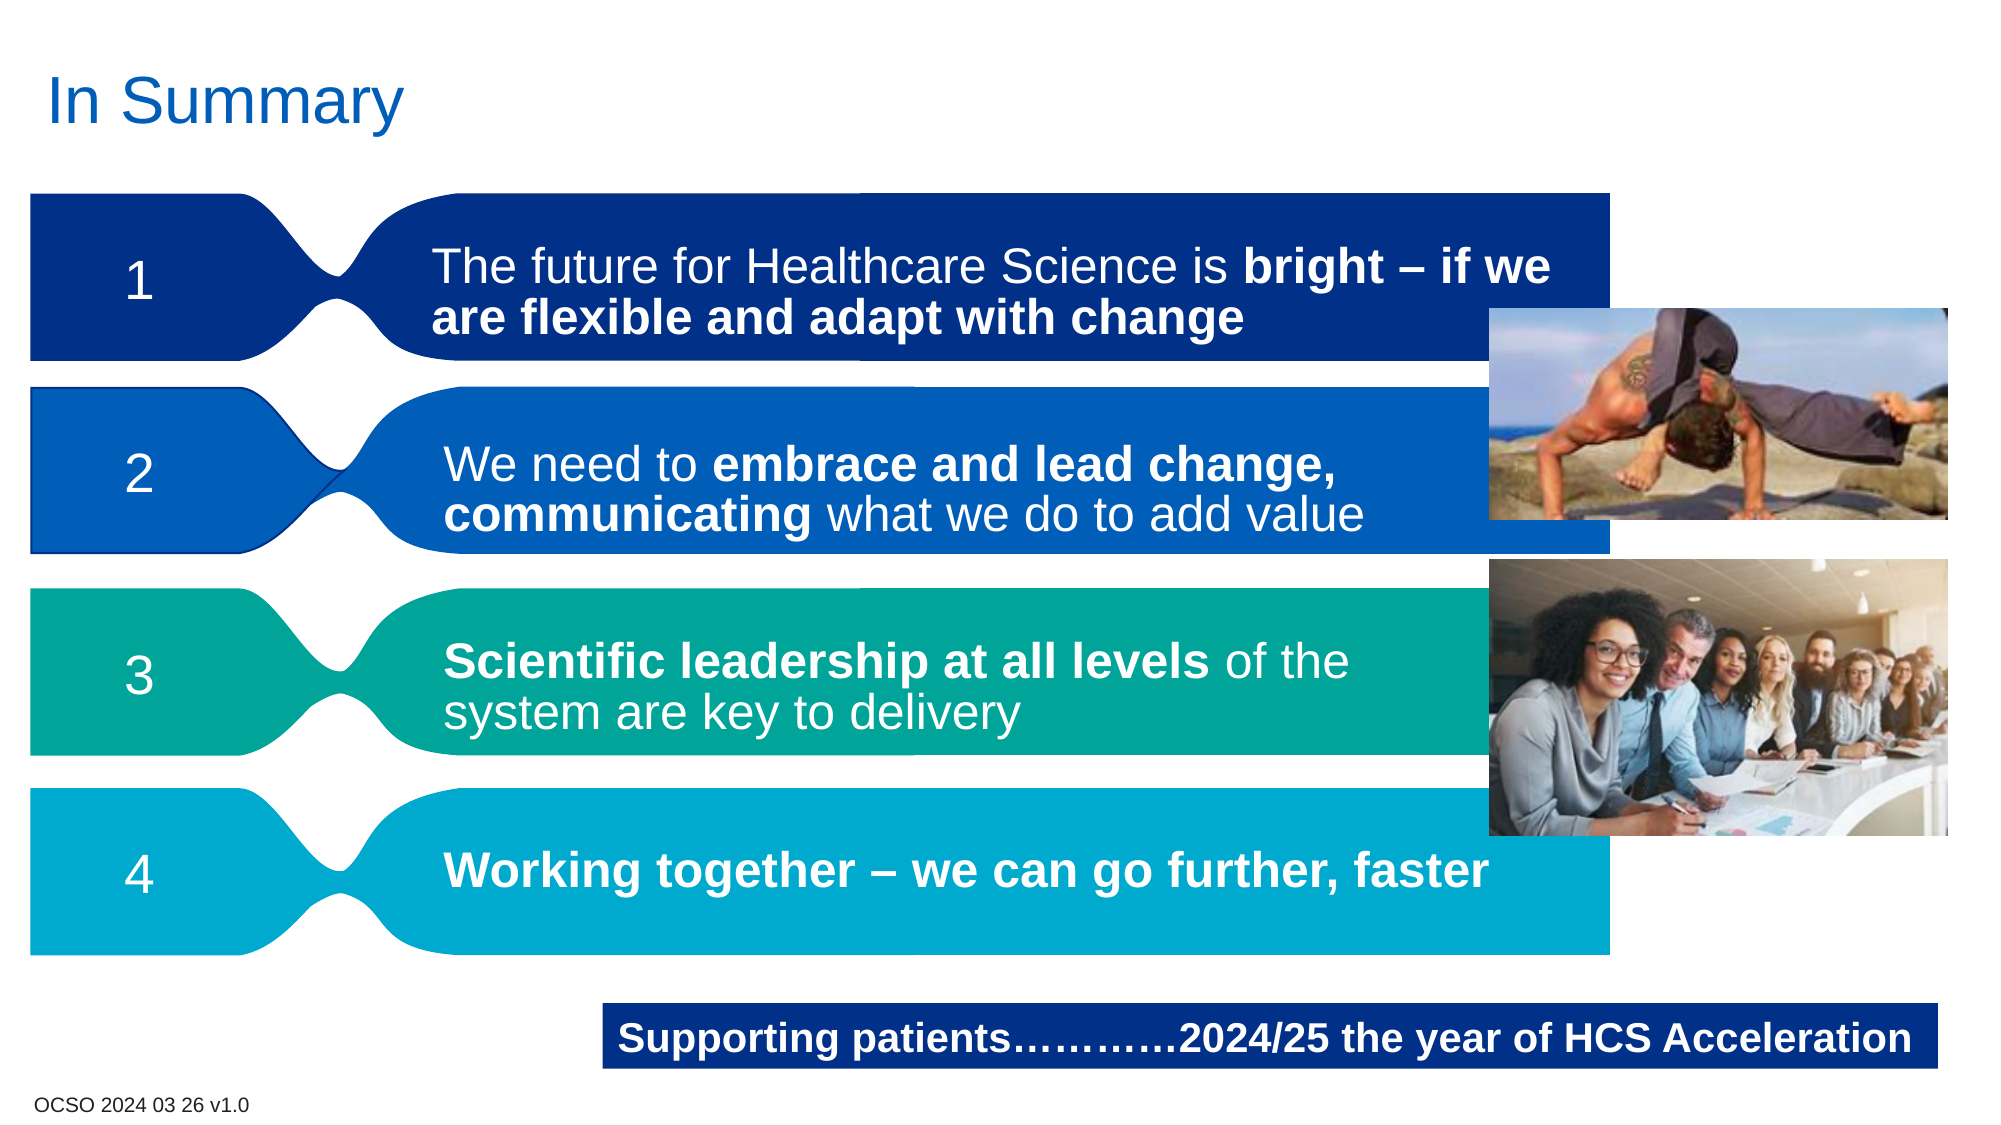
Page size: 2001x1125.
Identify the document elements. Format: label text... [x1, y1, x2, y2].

text_box [989, 508, 1003, 515]
text_box [1252, 508, 1265, 527]
text_box [487, 311, 497, 318]
text_box [1278, 518, 1290, 528]
text_box [31, 387, 1609, 553]
text_box [791, 509, 802, 526]
text_box Supporting patients…………2024/25 the year of HCS Acceleration [602, 1003, 1938, 1069]
picture [1489, 308, 1948, 520]
text_box [630, 312, 641, 330]
text_box [773, 312, 784, 330]
text_box 3 [69, 615, 211, 728]
text_box We need to embrace and lead change, communicating what we do to add value [443, 440, 1489, 508]
text_box [31, 194, 1609, 360]
text_box [1137, 322, 1146, 330]
text_box [818, 322, 827, 330]
text_box [963, 311, 971, 327]
text_box [1344, 508, 1358, 515]
text_box [702, 519, 711, 527]
text_box [951, 508, 961, 526]
title In Summary [31, 33, 1837, 171]
text_box [480, 509, 492, 527]
text_box [1195, 312, 1206, 329]
text_box [440, 322, 449, 330]
text_box 2 [69, 414, 211, 527]
text_box [715, 322, 724, 330]
text_box [831, 508, 841, 526]
text_box Working together – we can go further, faster [443, 838, 1542, 906]
text_box [967, 508, 977, 526]
text_box [1211, 508, 1224, 528]
text_box 4 [69, 815, 211, 928]
text_box [31, 789, 1609, 955]
text_box The future for Healthcare Science is bright – if we are flexible and adapt with change [431, 243, 1576, 311]
text_box [897, 518, 909, 528]
text_box [876, 322, 885, 330]
text_box [1114, 508, 1128, 528]
text_box [847, 508, 857, 526]
text_box [600, 508, 610, 526]
picture [1489, 559, 1948, 836]
text_box [980, 311, 988, 326]
text_box OCSO 2024 03 26 v1.0 [18, 1084, 267, 1125]
text_box [31, 589, 1489, 755]
text_box [1030, 508, 1043, 528]
text_box 1 [69, 221, 211, 334]
text_box [1317, 508, 1329, 528]
text_box Scientific leadership at all levels of the system are key to delivery [443, 638, 1468, 705]
text_box [845, 312, 856, 330]
text_box [1226, 311, 1236, 318]
text_box [673, 311, 683, 318]
text_box [1058, 508, 1072, 528]
text_box [905, 312, 916, 330]
text_box [559, 311, 569, 318]
text_box [1156, 518, 1168, 528]
text_box [1183, 508, 1196, 528]
